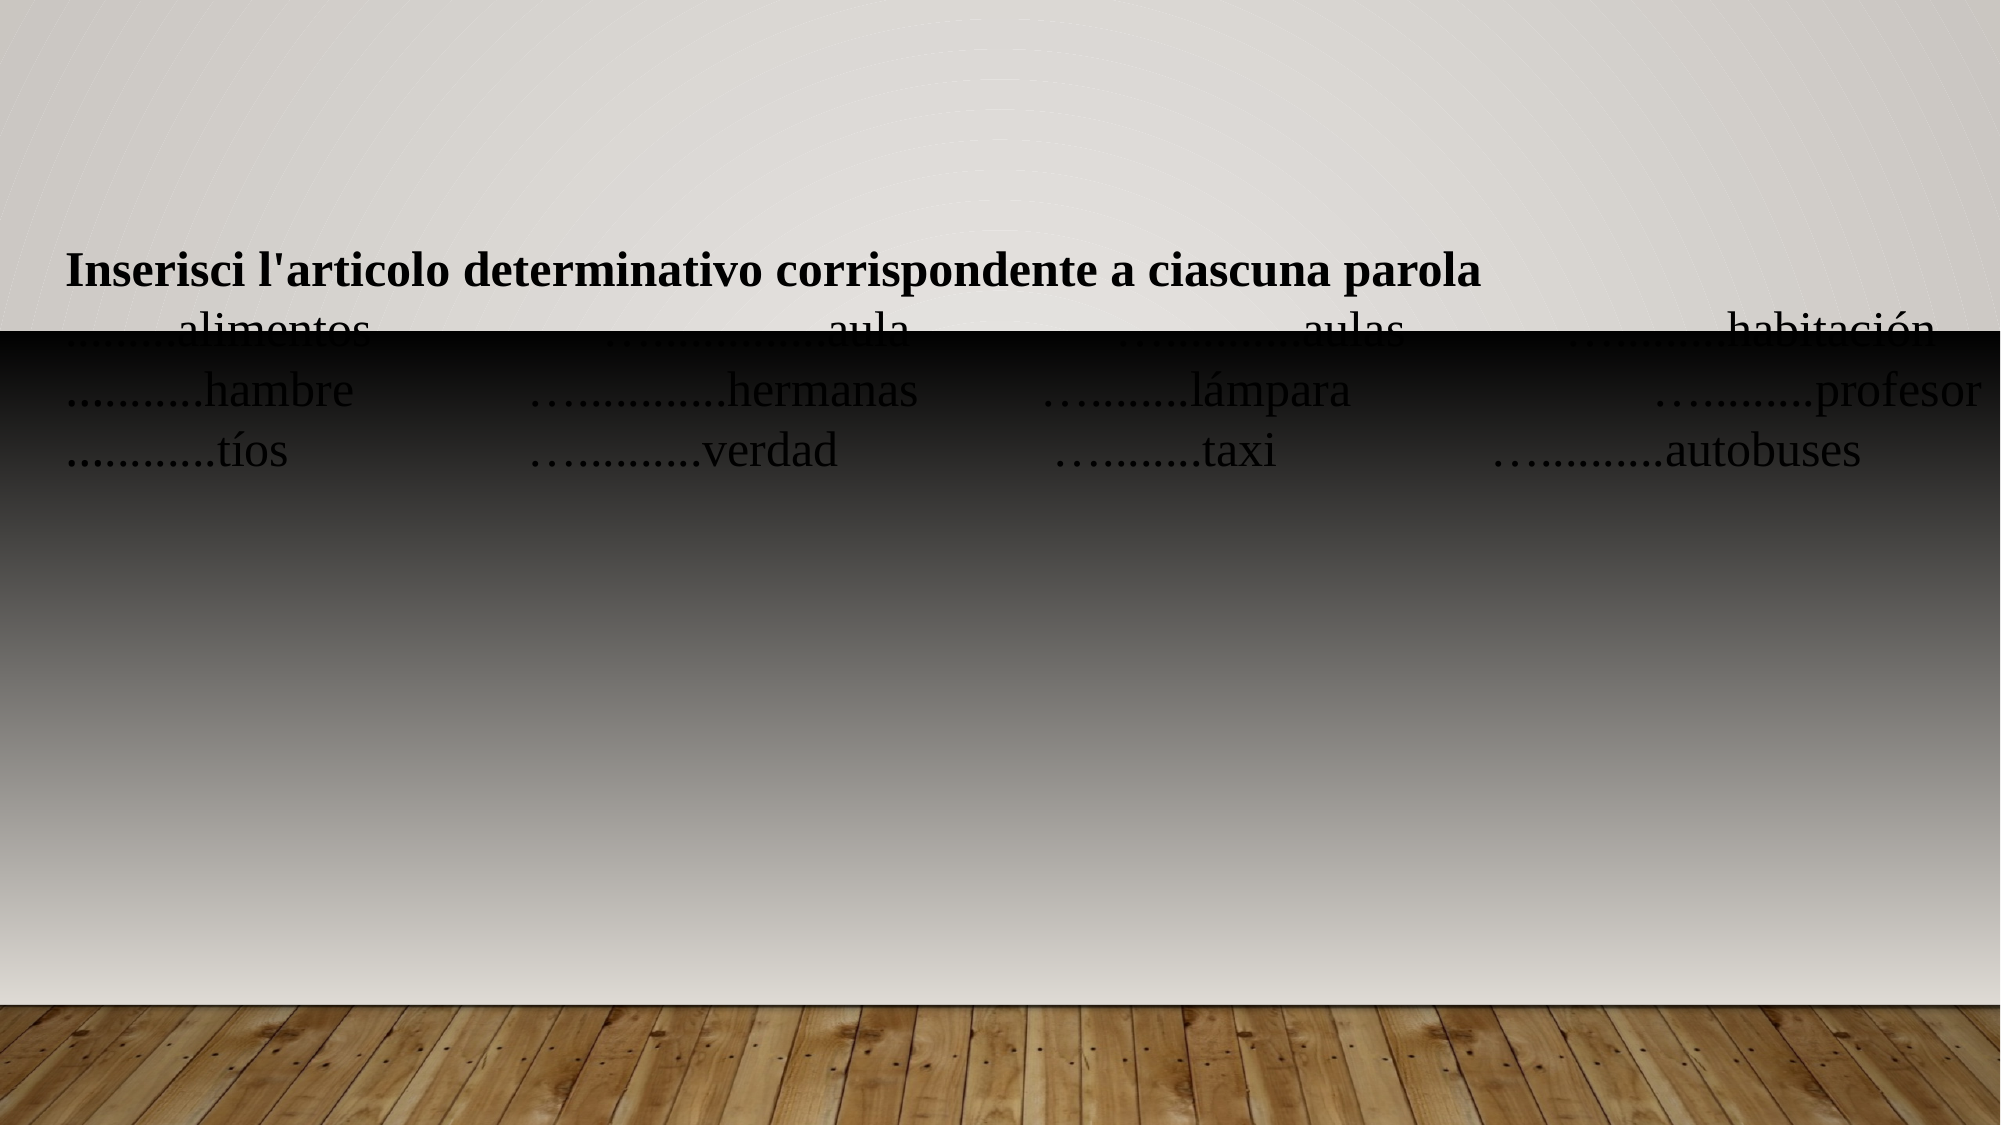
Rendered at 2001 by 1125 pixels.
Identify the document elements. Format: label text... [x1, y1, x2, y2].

text_box Inserisci l'articolo determinativo corrispondente a ciascuna parola .........alimentos …..............aula …...........aulas ….........habitación …........hambre …............hermanas …........lámpara ….........profesor ….........tíos …..........verdad …........taxi …..........autobuses [50, 229, 2000, 624]
